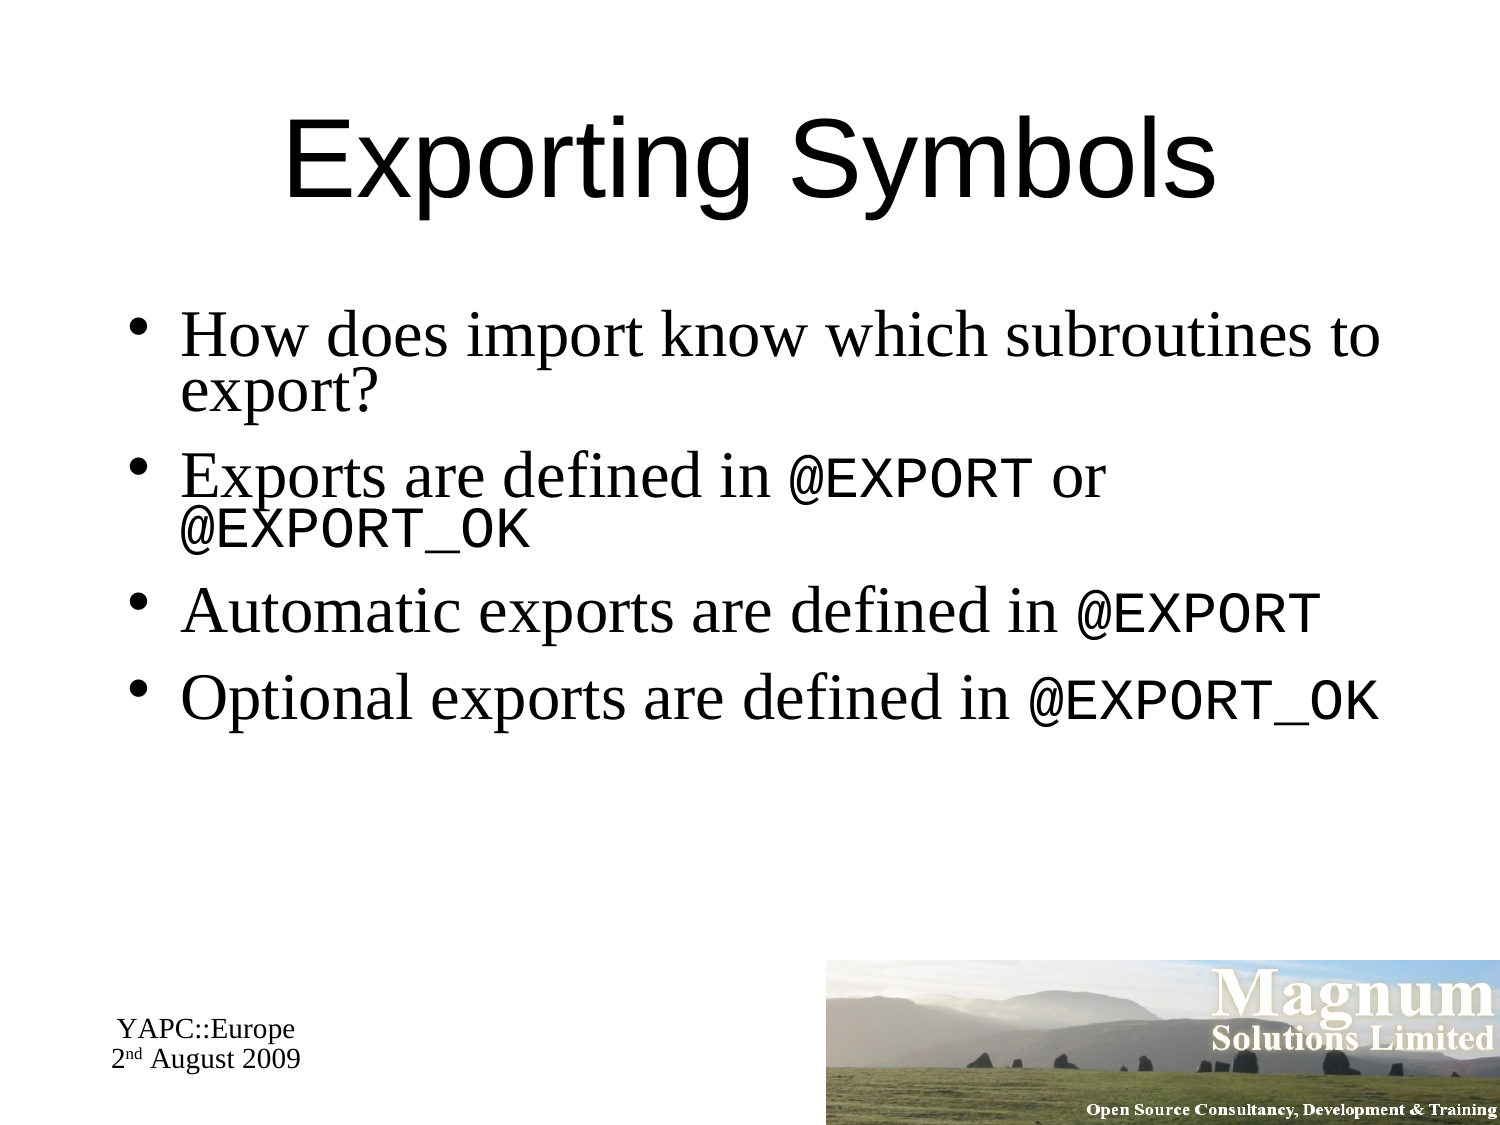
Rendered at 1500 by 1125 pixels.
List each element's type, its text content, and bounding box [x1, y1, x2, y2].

title Exporting Symbols [110, 26, 1391, 288]
list How does import know which subroutines to export? Exports are defined in @EXPORT or @EXPORT_OK Automatic exports are defined in @EXPORT Optional exports are defined in @EXPORT_OK [110, 312, 1391, 1006]
picture [826, 960, 1500, 1125]
